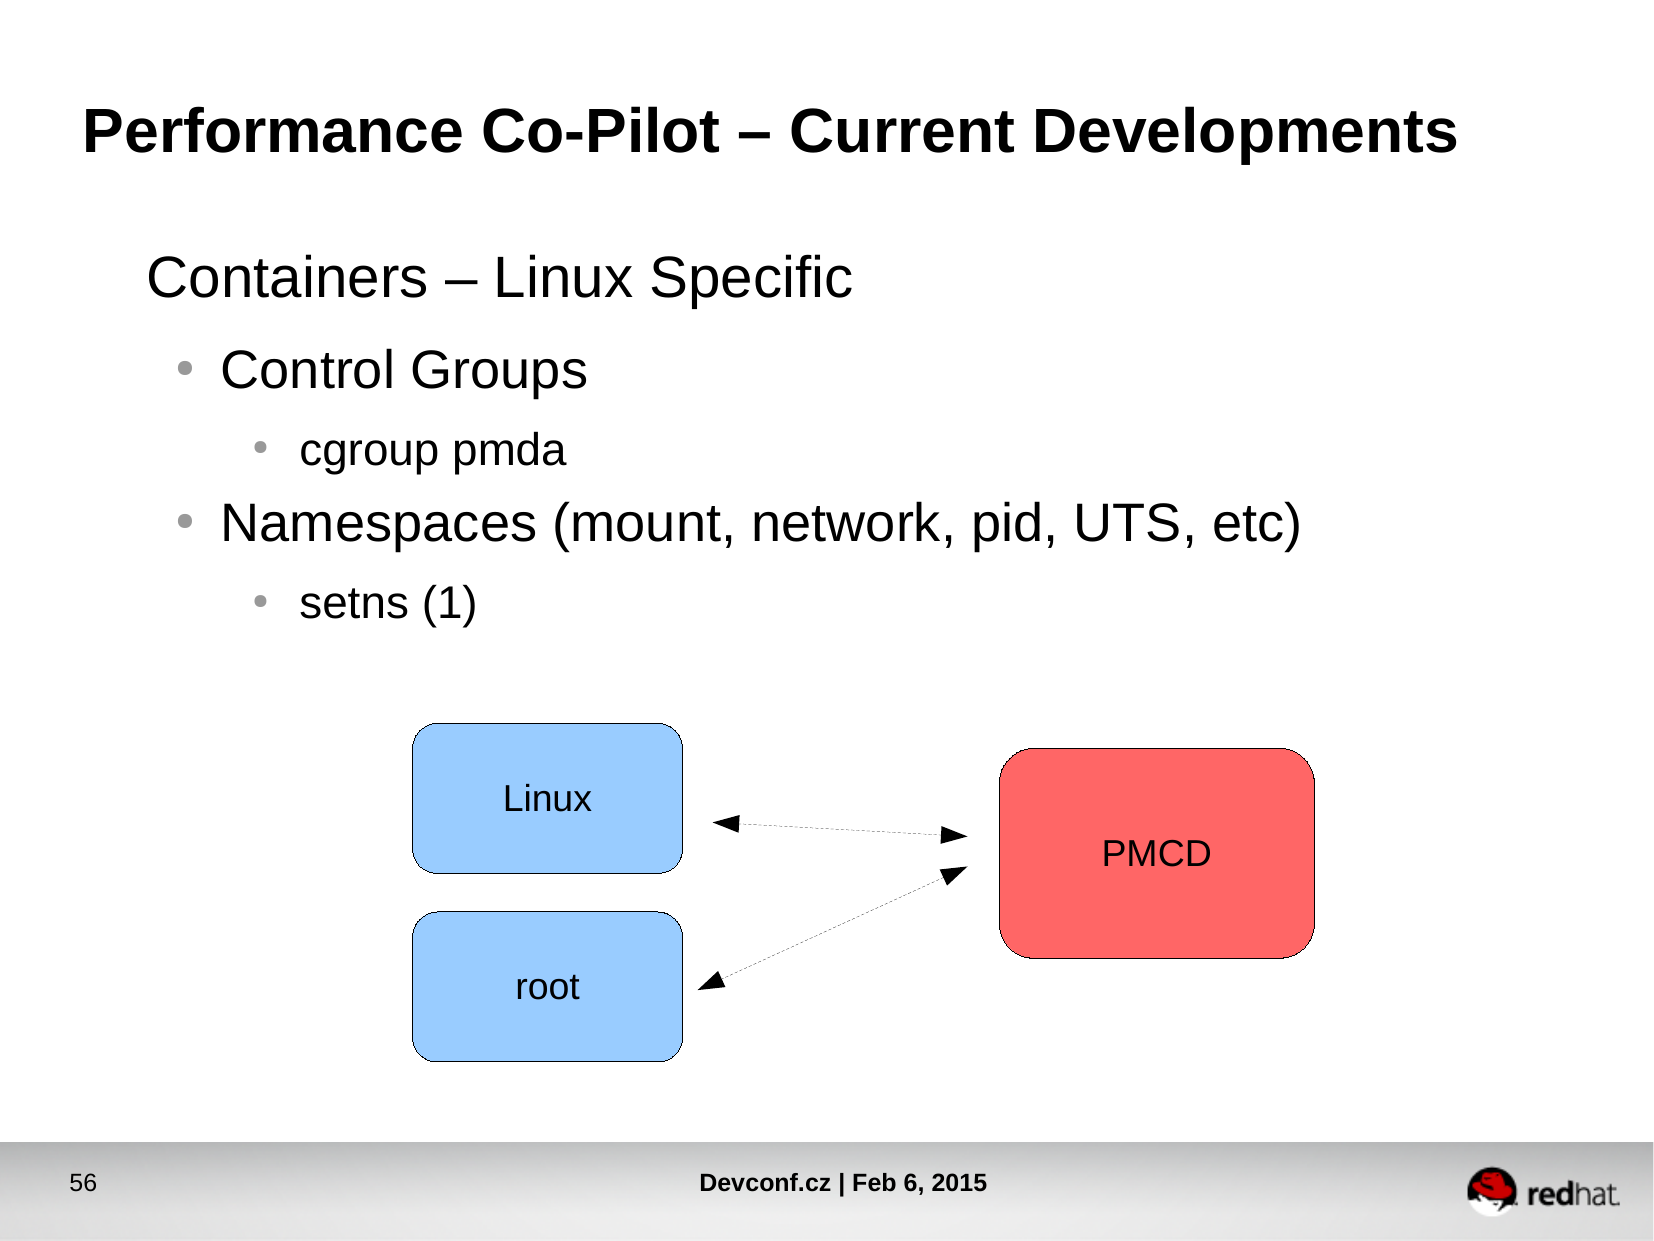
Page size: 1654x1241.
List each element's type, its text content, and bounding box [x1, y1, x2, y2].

text_box PMCD [999, 748, 1315, 959]
text_box root [412, 911, 683, 1062]
title Performance Co-Pilot – Current Developments [82, 37, 1571, 226]
list Containers – Linux Specific Control Groups cgroup pmda Namespaces (mount, network, pid, UTS, etc) setns (1) [86, 244, 1576, 1039]
text_box Linux [412, 723, 683, 874]
picture [0, 1142, 1654, 1241]
